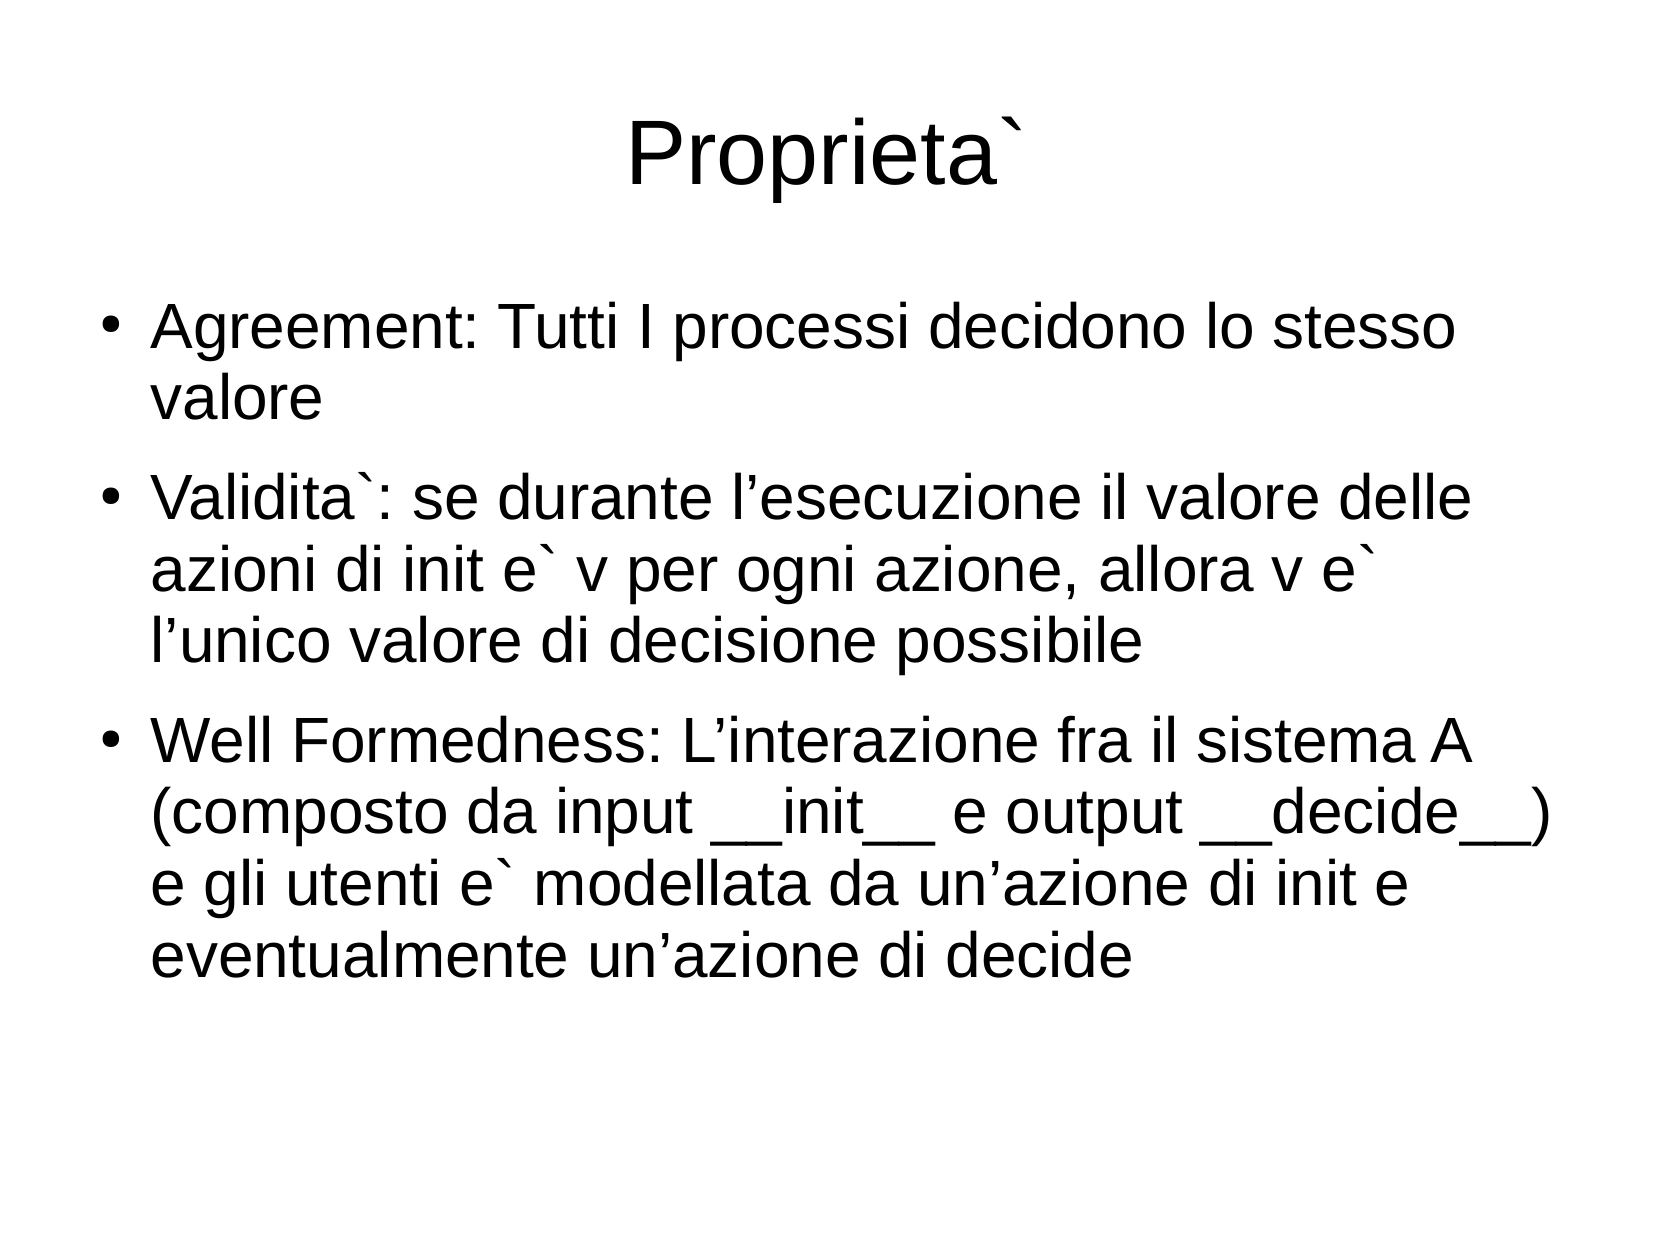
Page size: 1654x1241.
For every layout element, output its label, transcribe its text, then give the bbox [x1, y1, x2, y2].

list Agreement: Tutti I processi decidono lo stesso valore Validita`: se durante l’esecuzione il valore delle azioni di init e` v per ogni azione, allora v e` l’unico valore di decisione possibile Well Formedness: L’interazione fra il sistema A (composto da input __init__ e output __decide__) e gli utenti e` modellata da un’azione di init e eventualmente un’azione di decide [82, 290, 1571, 1010]
title Proprieta` [82, 49, 1571, 257]
